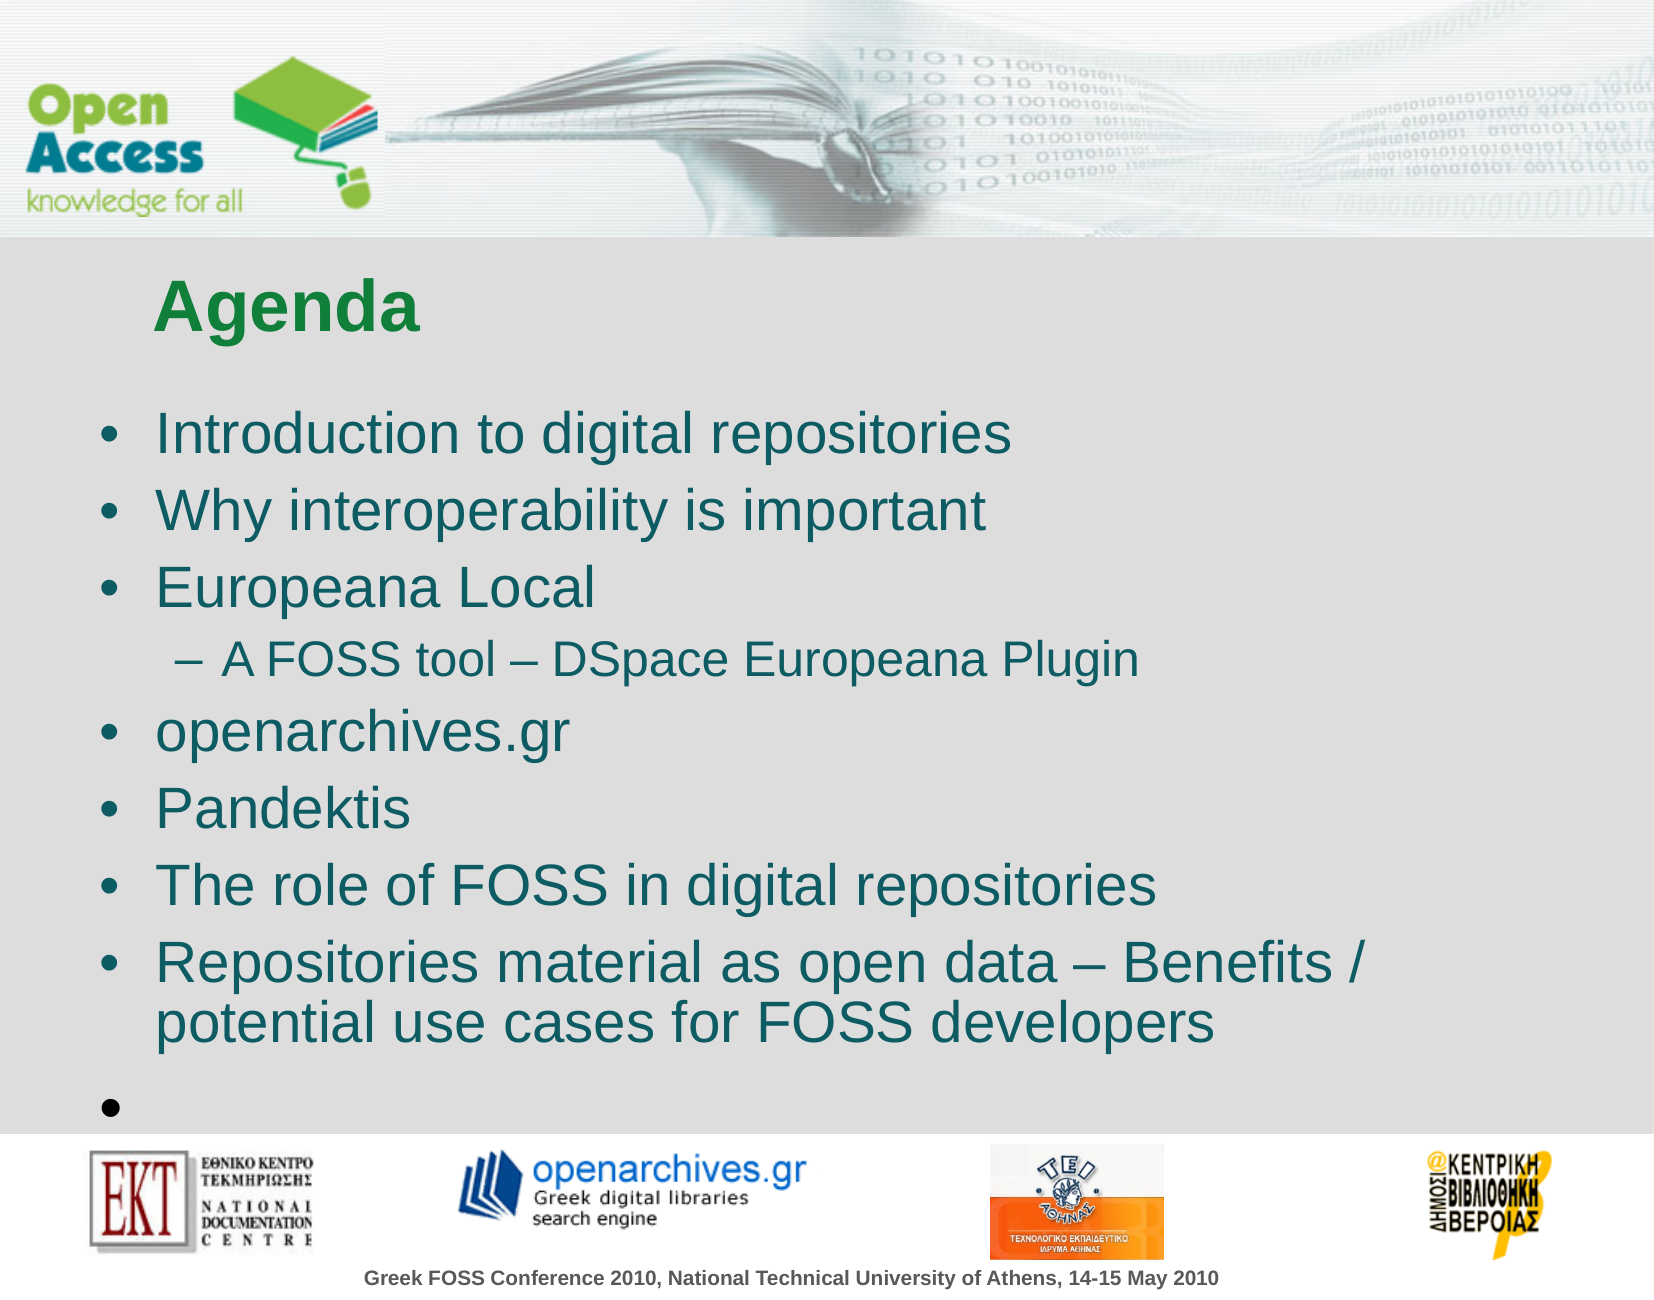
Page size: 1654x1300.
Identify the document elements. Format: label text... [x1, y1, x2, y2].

picture [82, 1138, 323, 1260]
picture [0, 0, 1654, 237]
picture [990, 1142, 1164, 1260]
text_box Introduction to digital repositories Why interoperability is important Europeana Local A FOSS tool – DSpace Europeana Plugin openarchives.gr Pandektis The role of FOSS in digital repositories Repositories material as open data – Benefits / potential use cases for FOSS developers [82, 396, 1572, 1119]
text_box Agenda [135, 239, 1261, 379]
picture [451, 1142, 851, 1231]
picture [1424, 1136, 1648, 1260]
